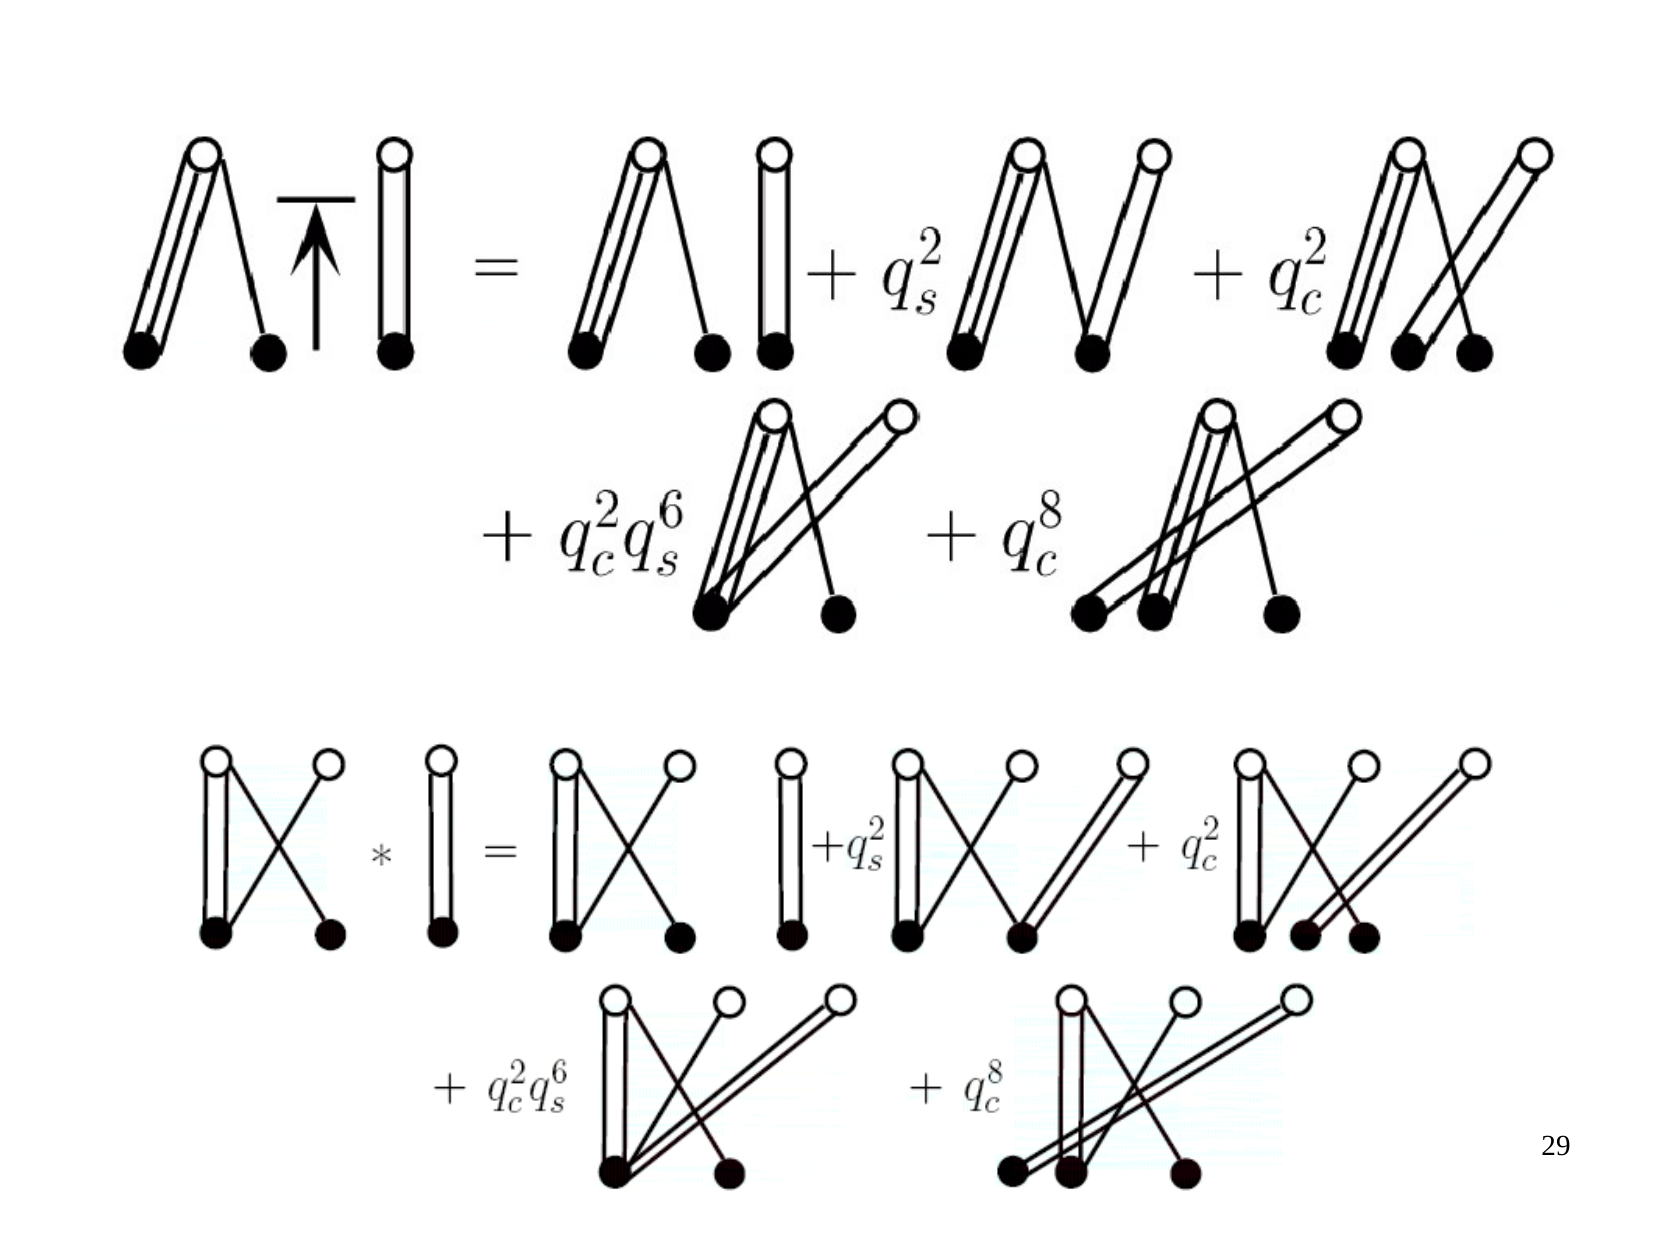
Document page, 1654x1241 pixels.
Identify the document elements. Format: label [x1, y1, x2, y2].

picture [32, 17, 1628, 697]
picture [134, 719, 1534, 1234]
